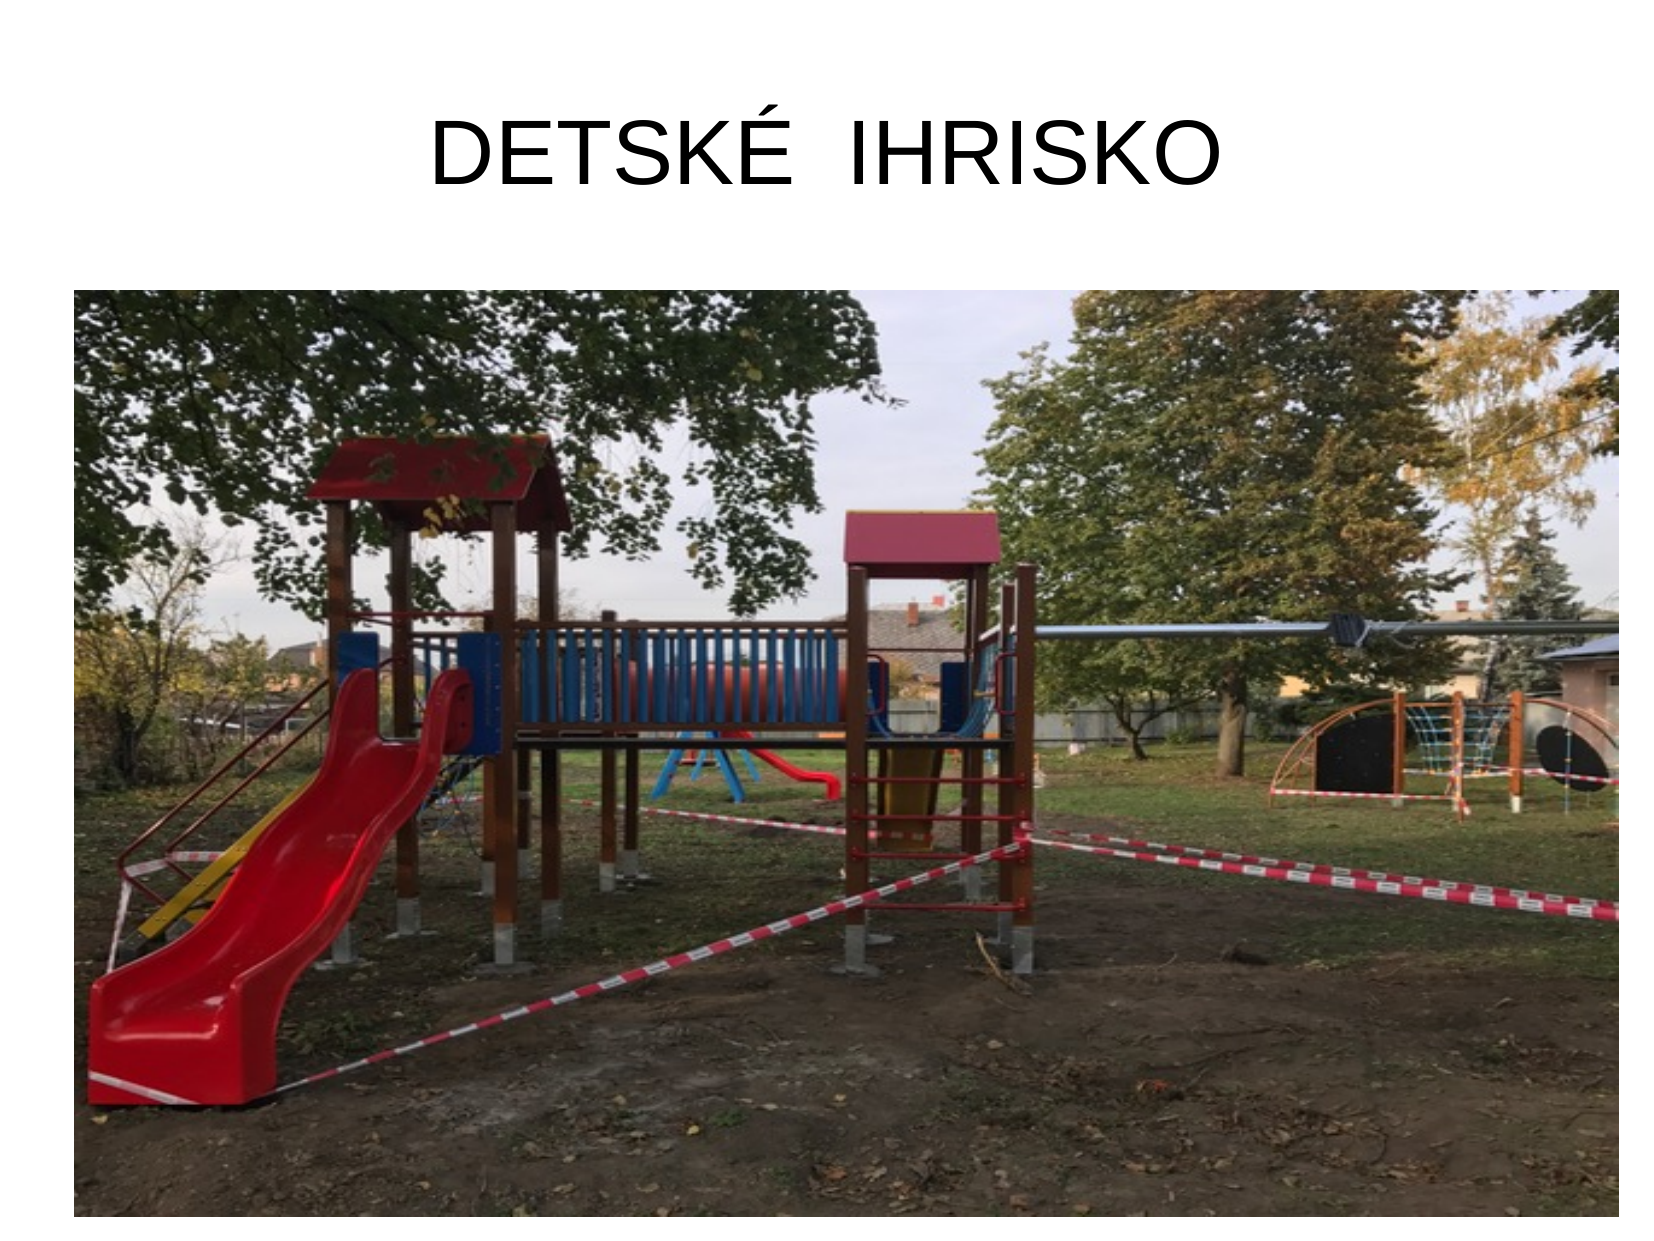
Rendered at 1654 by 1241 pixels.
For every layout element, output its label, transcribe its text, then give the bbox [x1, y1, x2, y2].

picture [74, 290, 1619, 1217]
title DETSKÉ IHRISKO [82, 49, 1571, 257]
